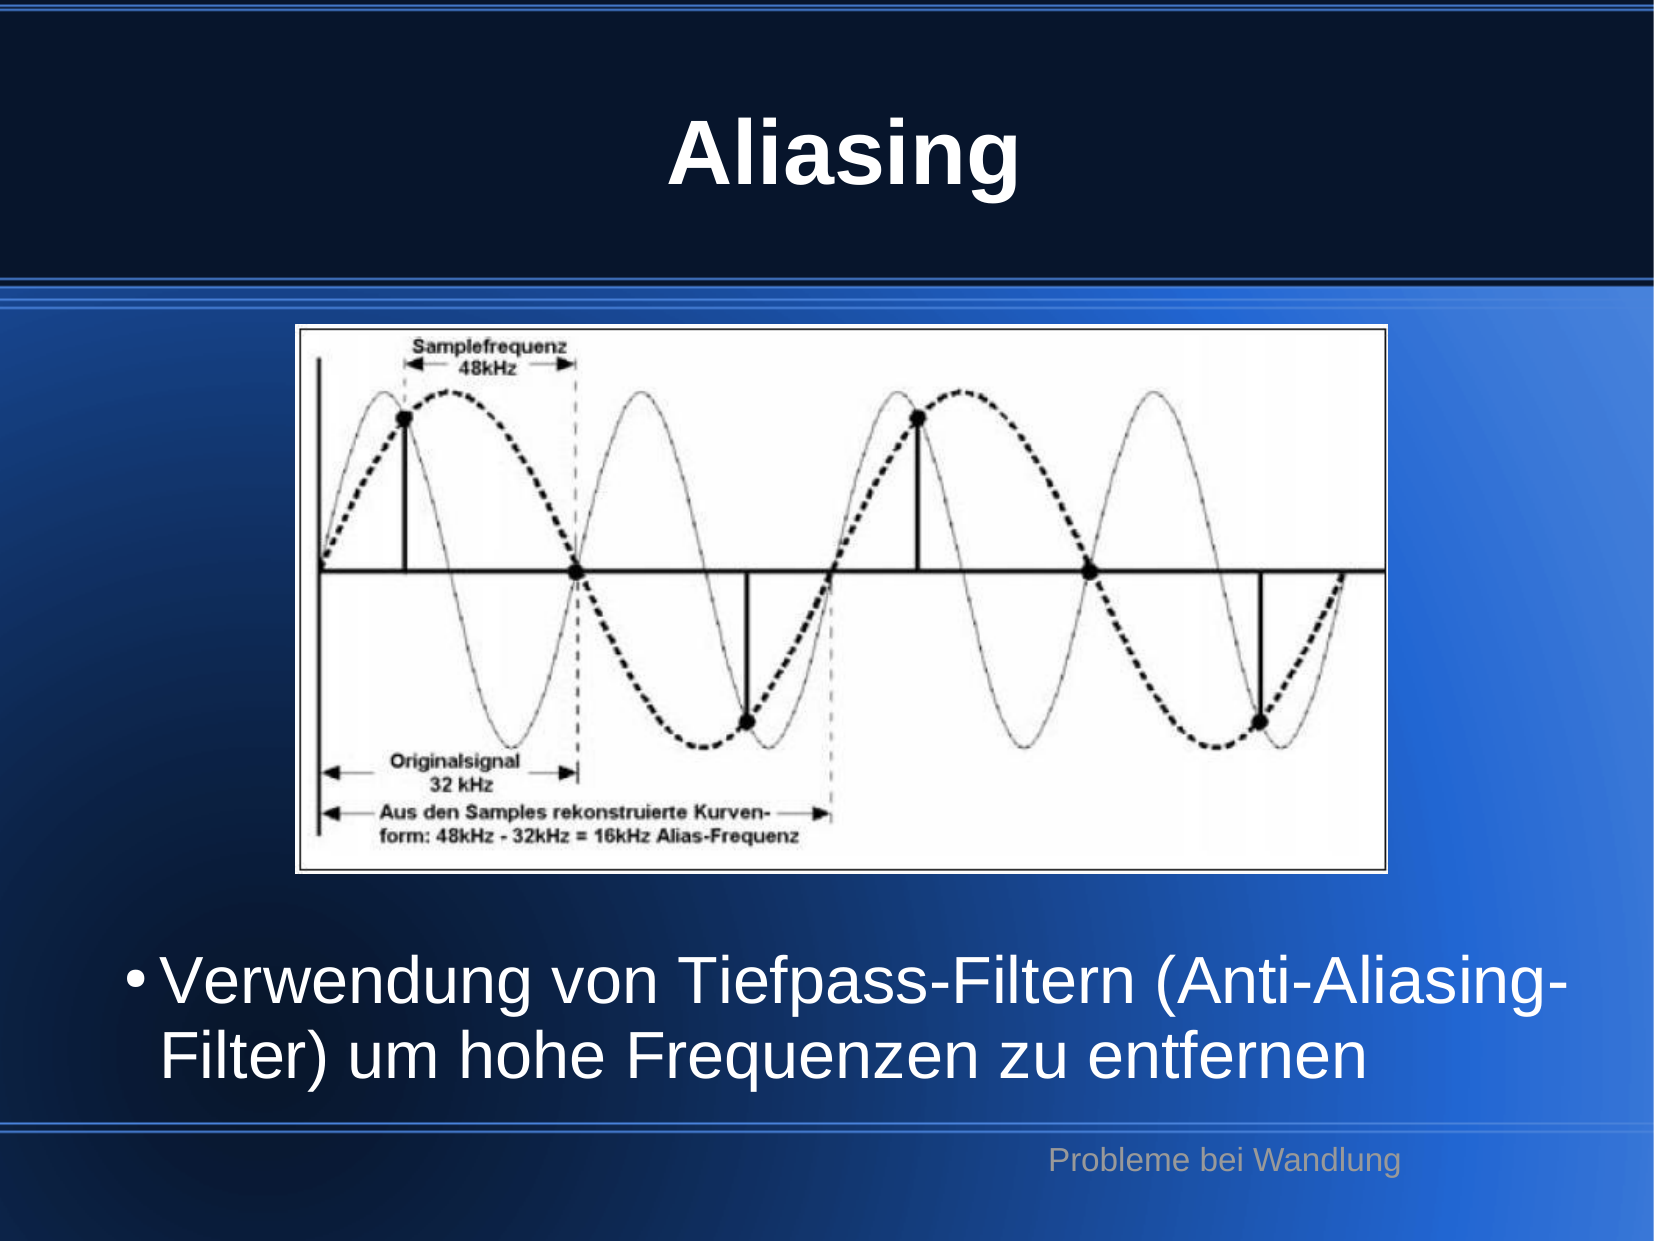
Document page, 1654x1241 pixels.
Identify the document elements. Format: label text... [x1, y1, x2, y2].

picture [0, 0, 1654, 1241]
title Aliasing [82, 56, 1571, 250]
text_box Probleme bei Wandlung [1033, 1133, 1447, 1186]
text_box Verwendung von Tiefpass-Filtern (Anti-Aliasing-Filter) um hohe Frequenzen zu entfernen [88, 942, 1623, 1093]
